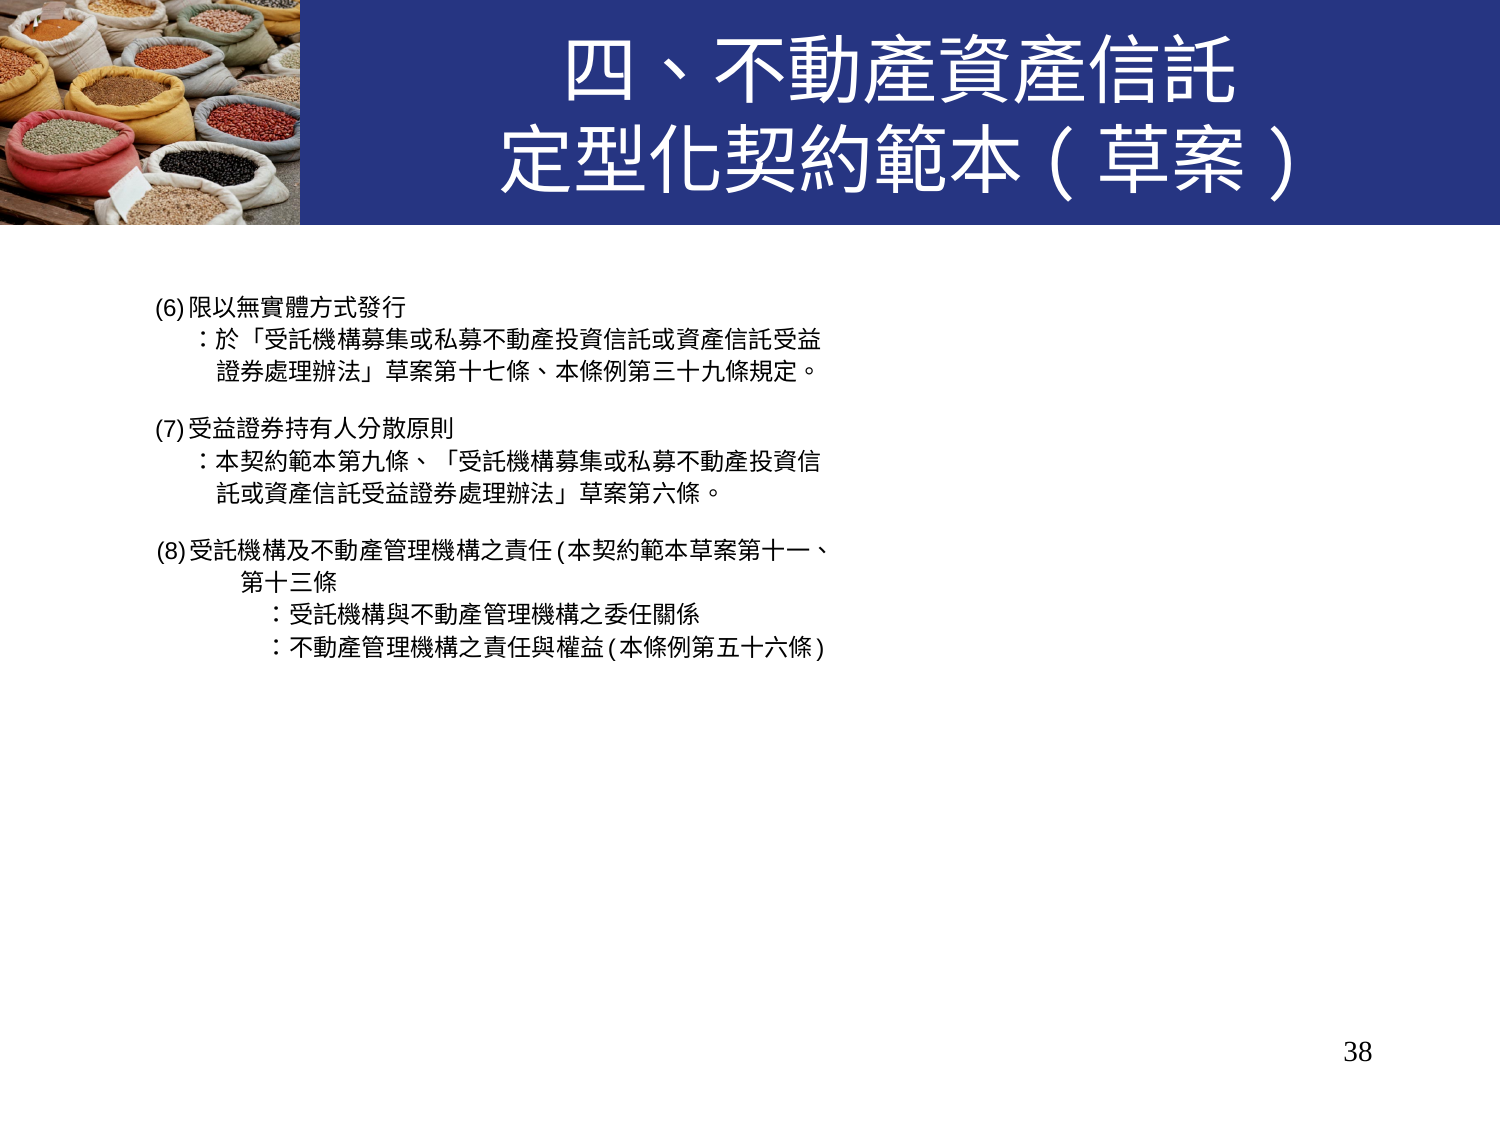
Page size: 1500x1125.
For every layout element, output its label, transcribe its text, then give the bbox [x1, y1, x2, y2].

picture [0, 0, 300, 225]
title 四、不動產資產信託 定型化契約範本(草案) [300, 0, 1500, 225]
list (6)限以無實體方式發行 ：於「受託機構募集或私募不動產投資信託或資產信託受益 證券處理辦法」草案第十七條、本條例第三十九條規定。 (7)受益證券持有人分散原則 ：本契約範本第九條、「受託機構募集或私募不動產投資信 託或資產信託受益證券處理辦法」草案第六條。 (8)受託機構及不動產管理機構之責任(本契約範本草案第十一、 第十三條 ：受託機構與不動產管理機構之委任關係 ：不動產管理機構之責任與權益(本條例第五十六條) [99, 287, 1375, 950]
